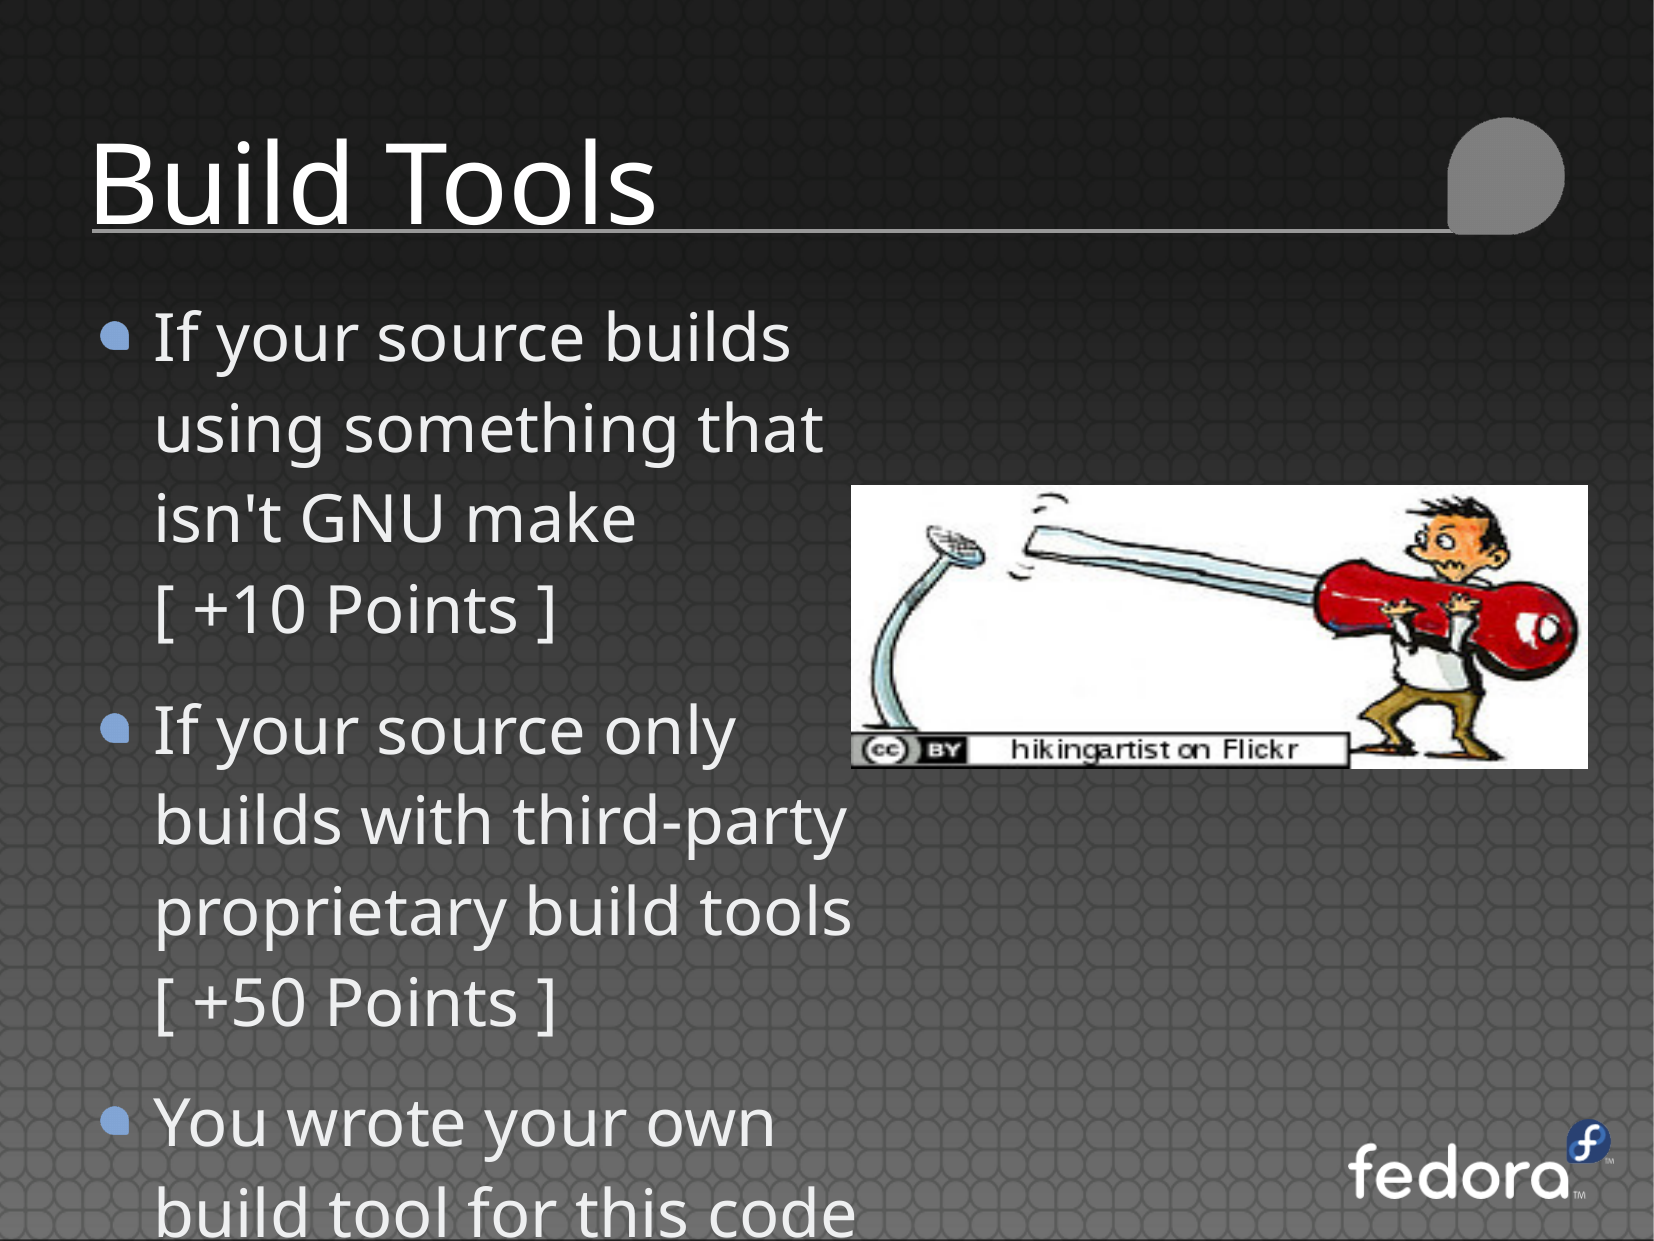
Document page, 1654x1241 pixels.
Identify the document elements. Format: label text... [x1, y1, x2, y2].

title Build Tools [86, 112, 1576, 249]
list If your source builds using something that isn't GNU make [ +10 Points ] If your source only builds with third-party proprietary build tools [ +50 Points ] You wrote your own build tool for this code [ +100 Points ] [82, 290, 900, 1205]
picture [0, 0, 1654, 1241]
